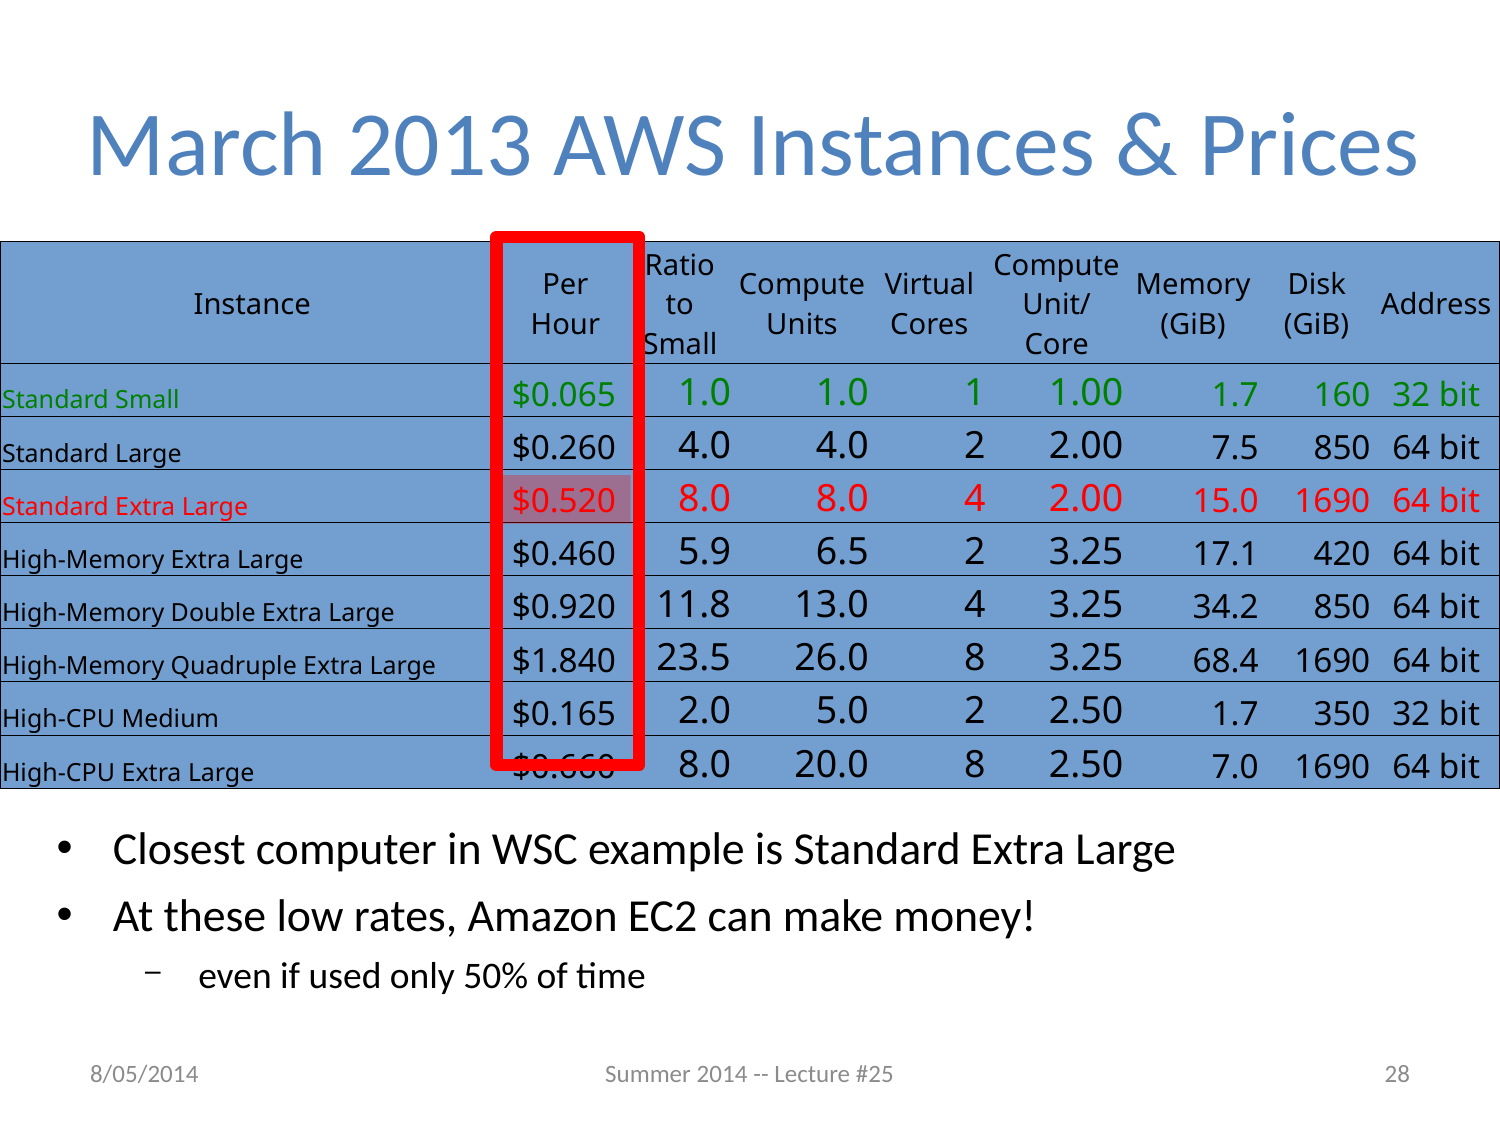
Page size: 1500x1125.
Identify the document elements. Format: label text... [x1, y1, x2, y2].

table_cell 2 [871, 417, 988, 469]
table_cell 1 [871, 364, 988, 416]
table_cell 11.8 [627, 576, 633, 628]
table_cell 15.0 [1126, 470, 1261, 522]
table_cell 1.7 [1126, 682, 1261, 735]
table_cell 26.0 [733, 629, 871, 681]
table_cell Standard Small [1, 364, 490, 416]
table_cell 17.1 [1126, 523, 1261, 575]
table_cell 1690 [1261, 736, 1372, 788]
table_cell 2.00 [988, 470, 1126, 522]
table_cell 6.5 [733, 523, 871, 575]
table_cell 5.0 [733, 682, 871, 735]
table_cell 2.50 [988, 736, 1126, 788]
table_cell $0.660 [504, 736, 627, 759]
text_box [493, 475, 631, 524]
table_cell 8.0 [645, 470, 733, 522]
table_header Disk (GiB) [1261, 242, 1372, 363]
table_cell 32 bit [1372, 682, 1499, 735]
table_cell 64 bit [1372, 736, 1499, 788]
table_cell 34.2 [1126, 576, 1261, 628]
table_cell 420 [1261, 523, 1372, 575]
table_cell 64 bit [1372, 470, 1499, 522]
table_cell $1.840 [504, 629, 627, 681]
table_cell $0.260 [504, 417, 627, 469]
table_cell 7.0 [1126, 736, 1261, 788]
table_cell 3.25 [988, 523, 1126, 575]
table_cell 4 [871, 470, 988, 522]
table_cell 8.0 [627, 736, 733, 788]
table_cell High-CPU Extra Large [1, 736, 504, 788]
table_cell $0.920 [504, 576, 627, 628]
table_cell 8 [871, 629, 988, 681]
table_cell 1690 [1261, 629, 1372, 681]
table_cell 1.0 [733, 364, 871, 416]
table_header Per Hour [504, 243, 627, 363]
title March 2013 AWS Instances & Prices [41, 45, 1467, 233]
table_cell 850 [1261, 417, 1372, 469]
table_cell 64 bit [1372, 523, 1499, 575]
table_cell 4.0 [627, 417, 633, 469]
table_cell 5.9 [645, 523, 733, 575]
table_cell 4.0 [645, 417, 733, 469]
table_cell 5.9 [627, 523, 633, 575]
table_header Instance [1, 242, 490, 363]
table_cell $0.165 [504, 682, 627, 735]
table_cell 23.5 [645, 629, 733, 681]
table_header Compute Units [733, 242, 871, 363]
slide_number <number> [1074, 1042, 1425, 1103]
table_header Ratio to Small [627, 243, 633, 363]
table_cell 8.0 [627, 736, 633, 759]
table_header Memory (GiB) [1126, 242, 1261, 363]
table_header Compute Unit/ Core [988, 242, 1126, 363]
table_cell 68.4 [1126, 629, 1261, 681]
table_cell $0.660 [504, 771, 627, 788]
table_cell 11.8 [645, 576, 733, 628]
table_cell Standard Large [1, 417, 490, 469]
table_cell High-CPU Medium [1, 682, 490, 735]
table_cell High-Memory Double Extra Large [1, 576, 490, 628]
table_cell 3.25 [988, 576, 1126, 628]
table_cell 2.0 [645, 682, 733, 735]
table_cell 64 bit [1372, 576, 1499, 628]
table_cell 20.0 [733, 736, 871, 788]
table_cell $0.460 [504, 524, 627, 575]
table_cell High-Memory Quadruple Extra Large [1, 629, 490, 681]
table_cell 7.5 [1126, 417, 1261, 469]
table_cell 3.25 [988, 629, 1126, 681]
table_cell Standard Extra Large [1, 470, 490, 522]
table_cell $0.520 [504, 470, 627, 475]
table_cell High-Memory Extra Large [1, 523, 490, 575]
table_cell 8.0 [627, 470, 633, 522]
table_cell 64 bit [1372, 629, 1499, 681]
table_header Virtual Cores [871, 242, 988, 363]
table_cell 8.0 [733, 470, 871, 522]
footer Summer 2014 -- Lecture #25 [512, 1042, 988, 1103]
table_cell 160 [1261, 364, 1372, 416]
table_cell 23.5 [627, 629, 633, 681]
table_cell 1.0 [645, 364, 733, 416]
table_cell 2 [871, 523, 988, 575]
table_cell 32 bit [1372, 364, 1499, 416]
table_cell 2 [871, 682, 988, 735]
table_cell 64 bit [1372, 417, 1499, 469]
list Closest computer in WSC example is Standard Extra Large At these low rates, Amazon EC2 can make money! even if used only 50% of time [41, 811, 1500, 998]
table_cell 1.7 [1126, 364, 1261, 416]
table_cell 4 [871, 576, 988, 628]
table_cell 1.0 [627, 364, 633, 416]
table_header Address [1372, 242, 1499, 363]
table_cell 4.0 [733, 417, 871, 469]
table_cell $0.065 [504, 364, 627, 416]
table_cell 2.0 [627, 682, 633, 735]
table_cell 1690 [1261, 470, 1372, 522]
table_cell 2.00 [988, 417, 1126, 469]
slide_number 8/05/2014 [75, 1042, 425, 1103]
table_cell 850 [1261, 576, 1372, 628]
table_cell 8 [871, 736, 988, 788]
table_cell 13.0 [733, 576, 871, 628]
table_cell 350 [1261, 682, 1372, 735]
table_header Ratio to Small [645, 242, 733, 363]
table_cell 1.00 [988, 364, 1126, 416]
table_cell 2.50 [988, 682, 1126, 735]
